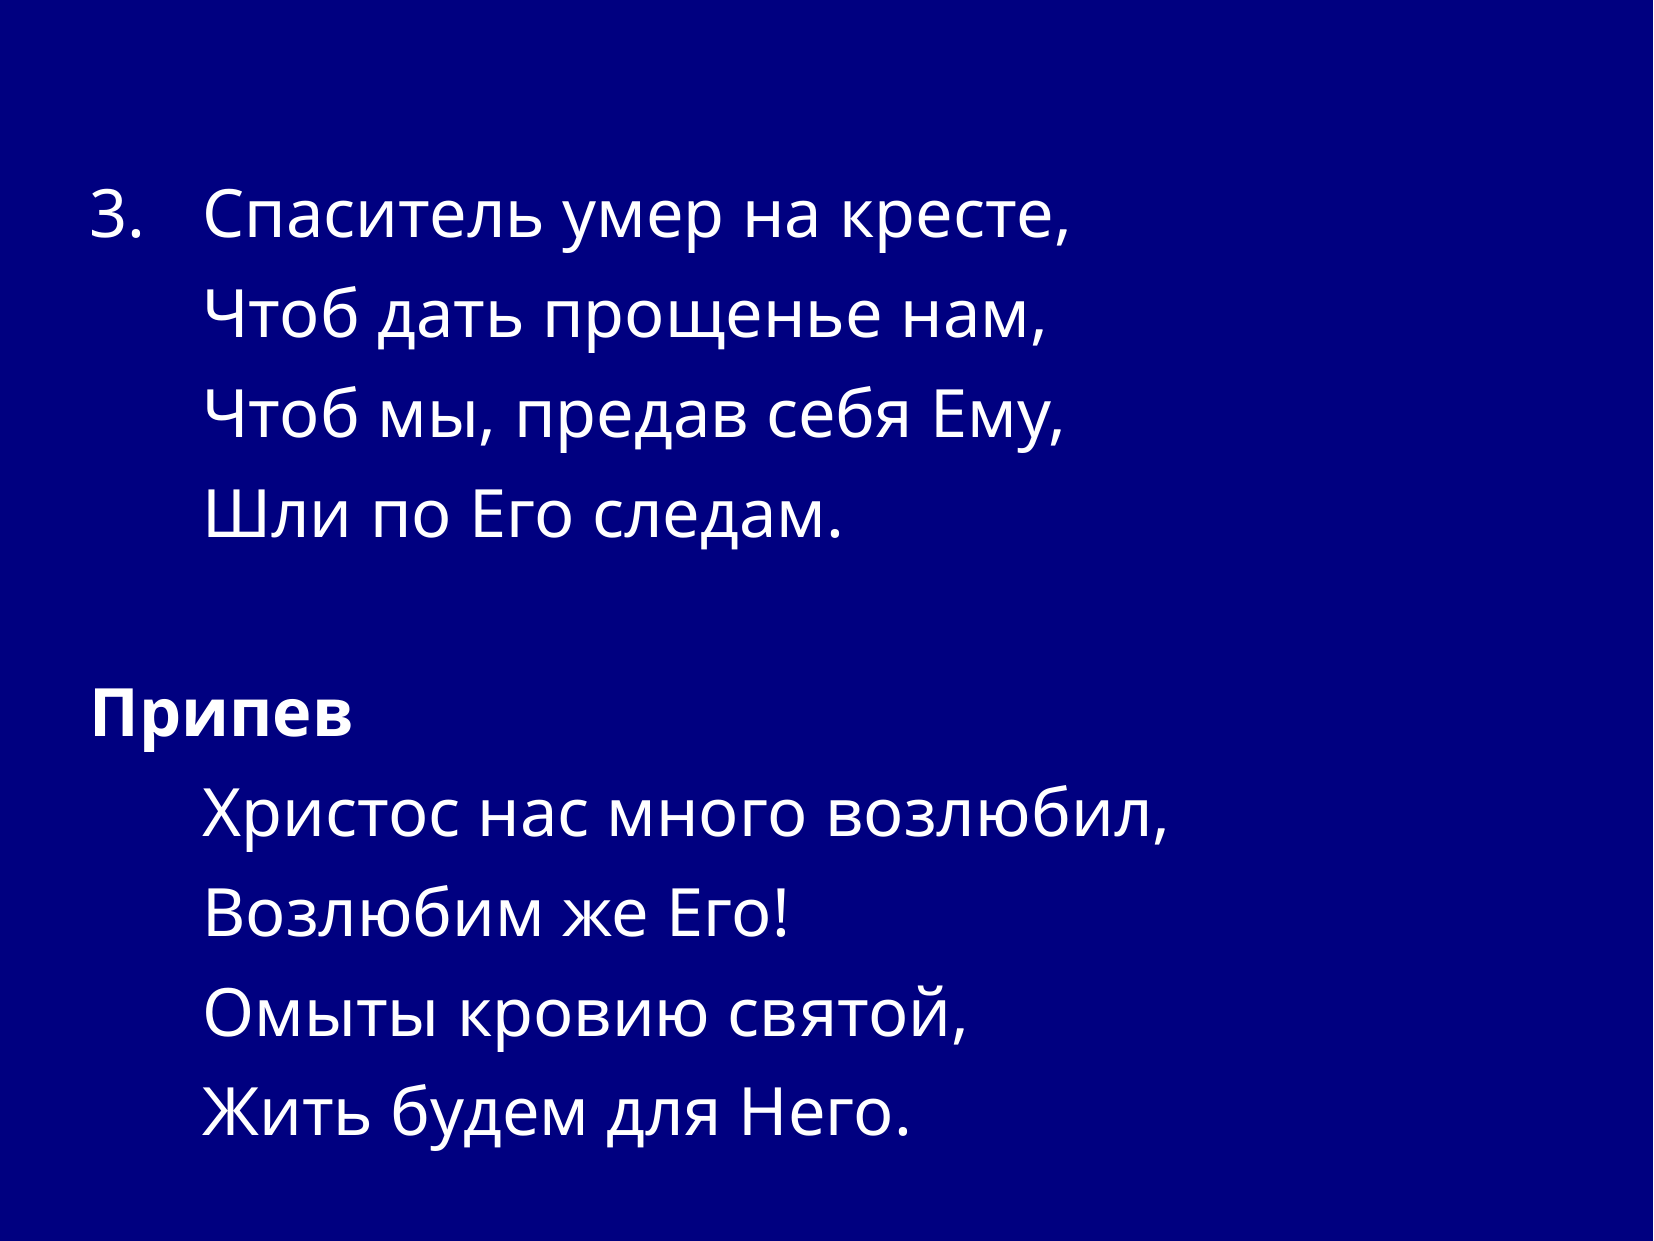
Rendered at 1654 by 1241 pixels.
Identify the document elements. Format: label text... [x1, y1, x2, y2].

text_box 3. Спаситель умер на кресте, Чтоб дать прощенье нам, Чтоб мы, предав себя Ему, Шли по Его следам. Припев Христос нас много возлюбил, Возлюбим же Его! Омыты кровию святой, Жить будем для Него. [75, 150, 1576, 1163]
